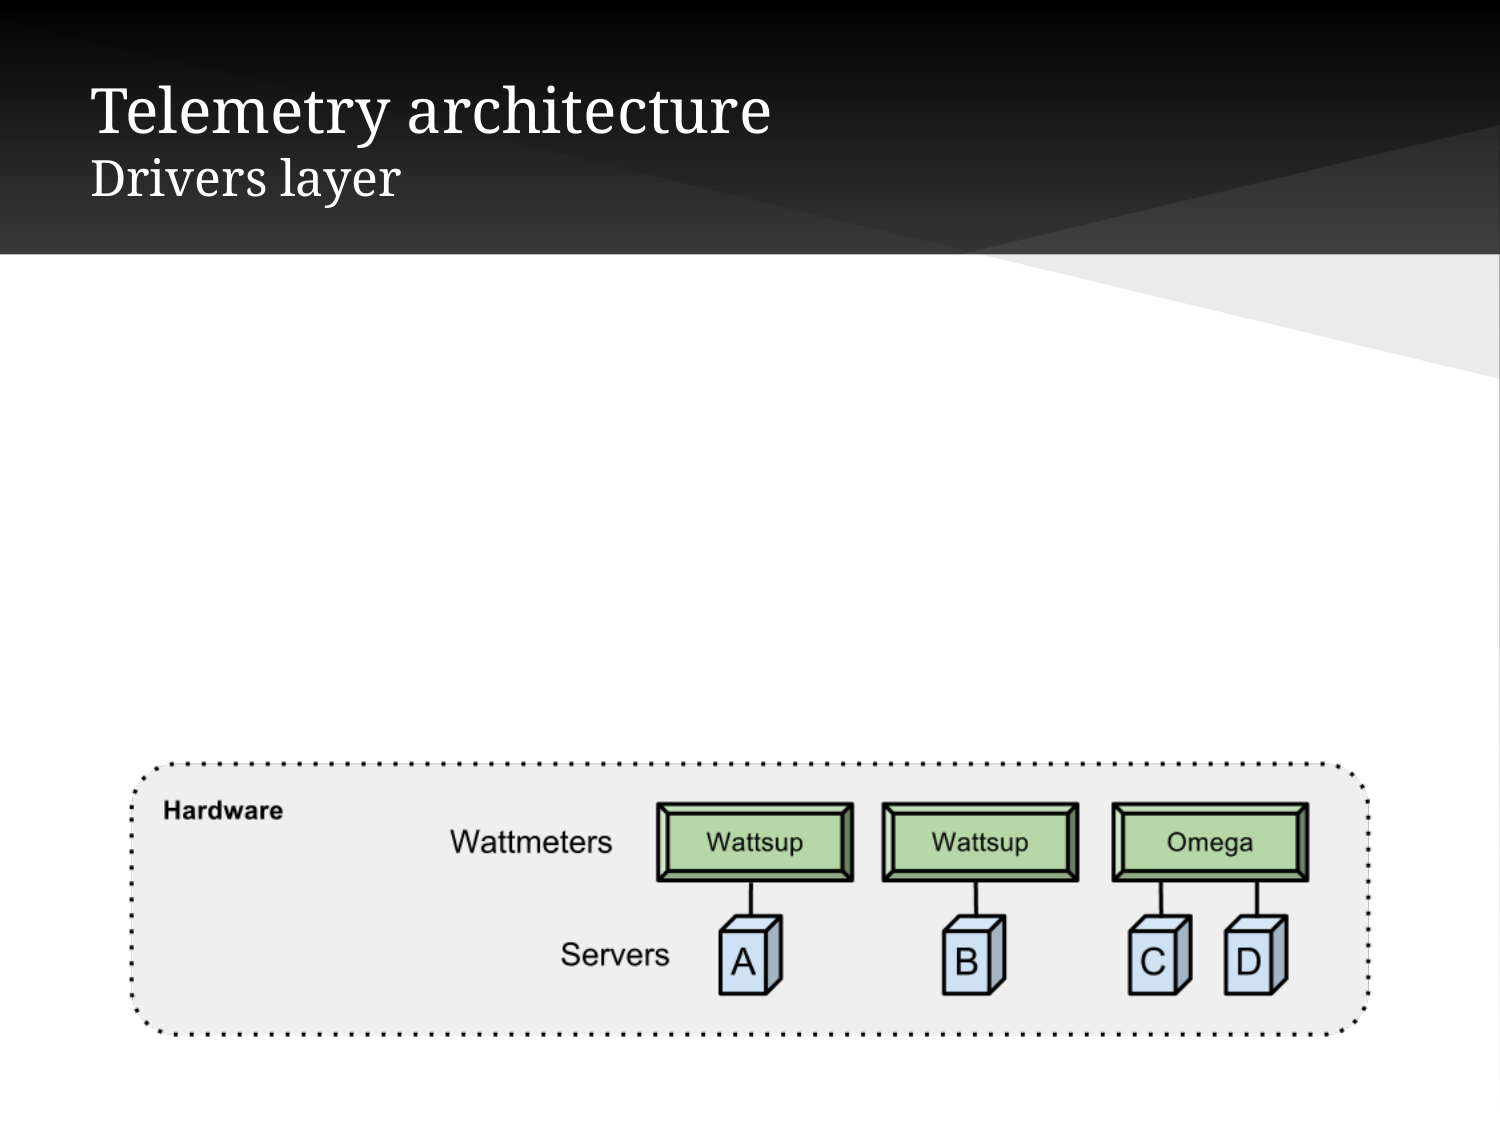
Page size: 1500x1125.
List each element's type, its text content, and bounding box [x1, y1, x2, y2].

picture [102, 330, 1398, 1061]
title Telemetry architecture Drivers layer [75, 45, 1425, 233]
